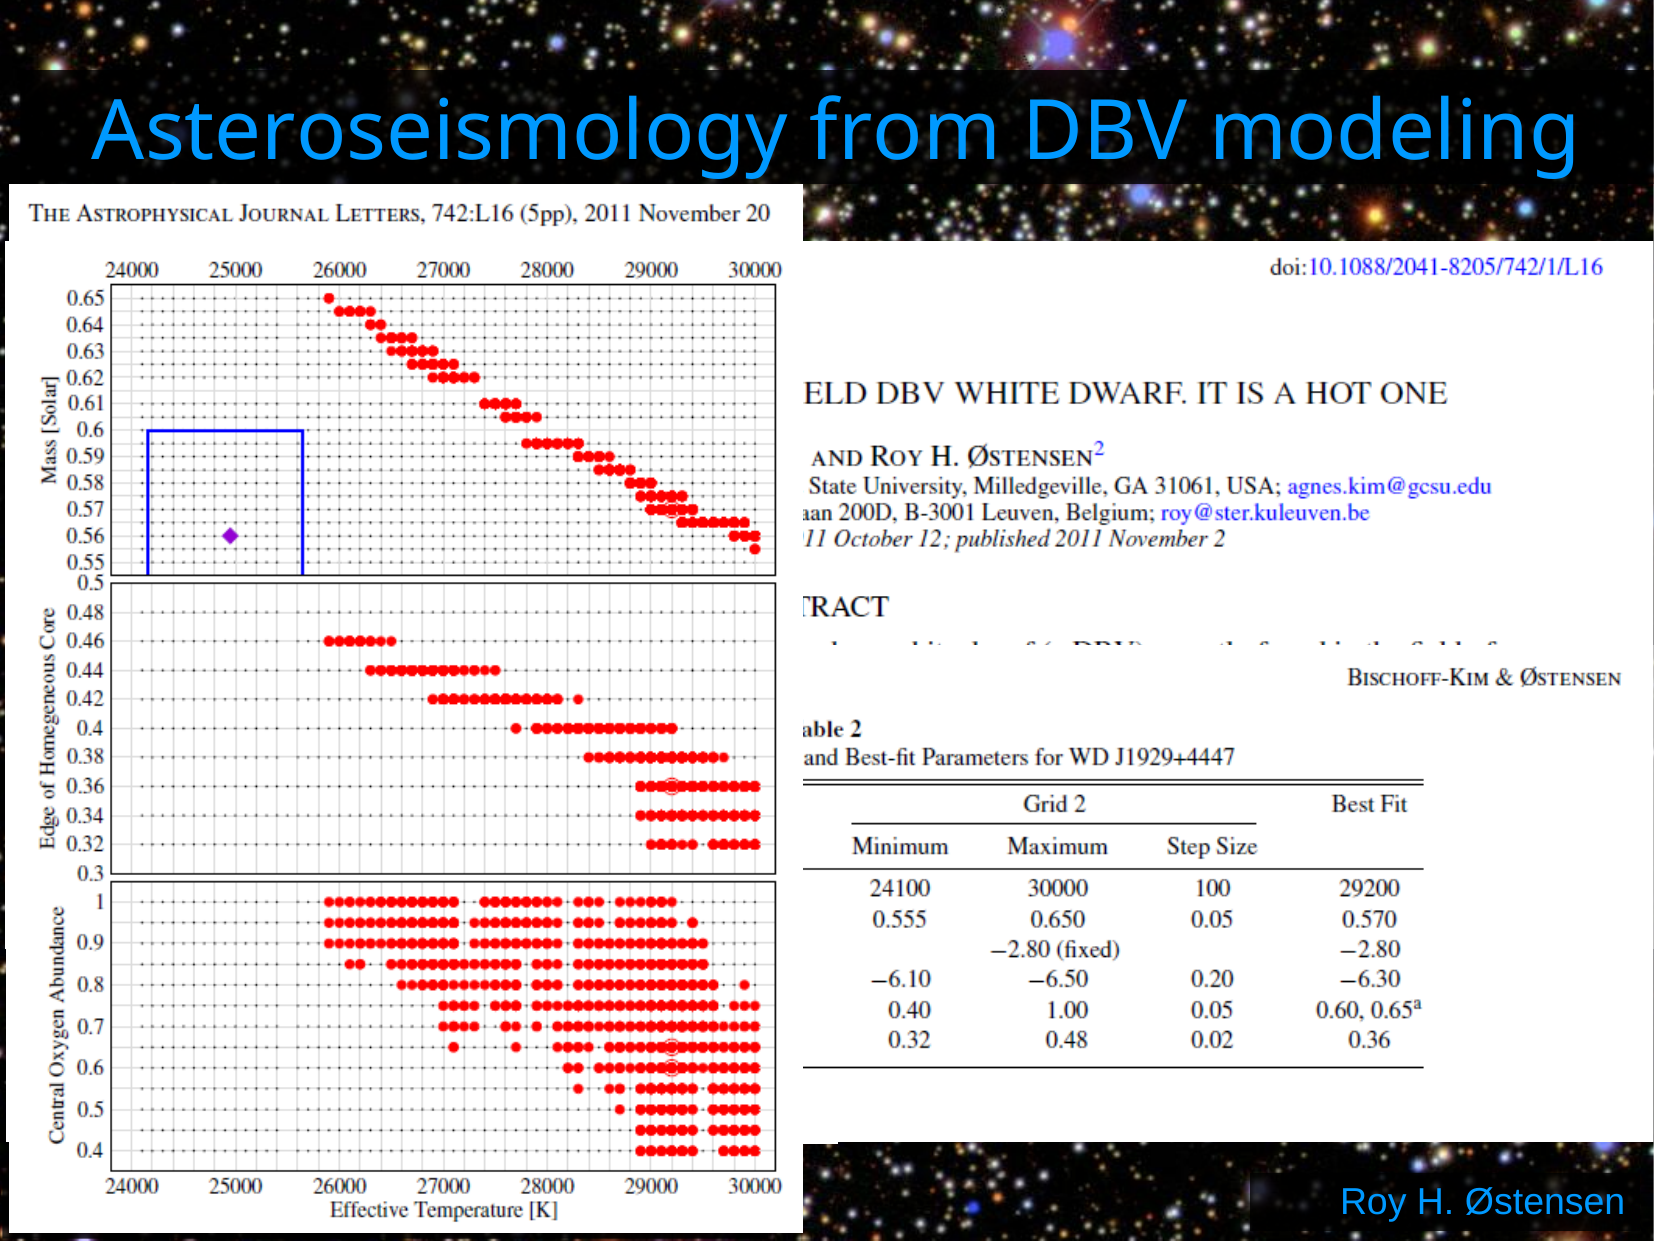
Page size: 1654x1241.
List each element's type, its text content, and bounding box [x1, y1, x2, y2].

picture [0, 0, 1654, 1241]
title Asteroseismology from DBV modeling [20, 75, 1654, 179]
